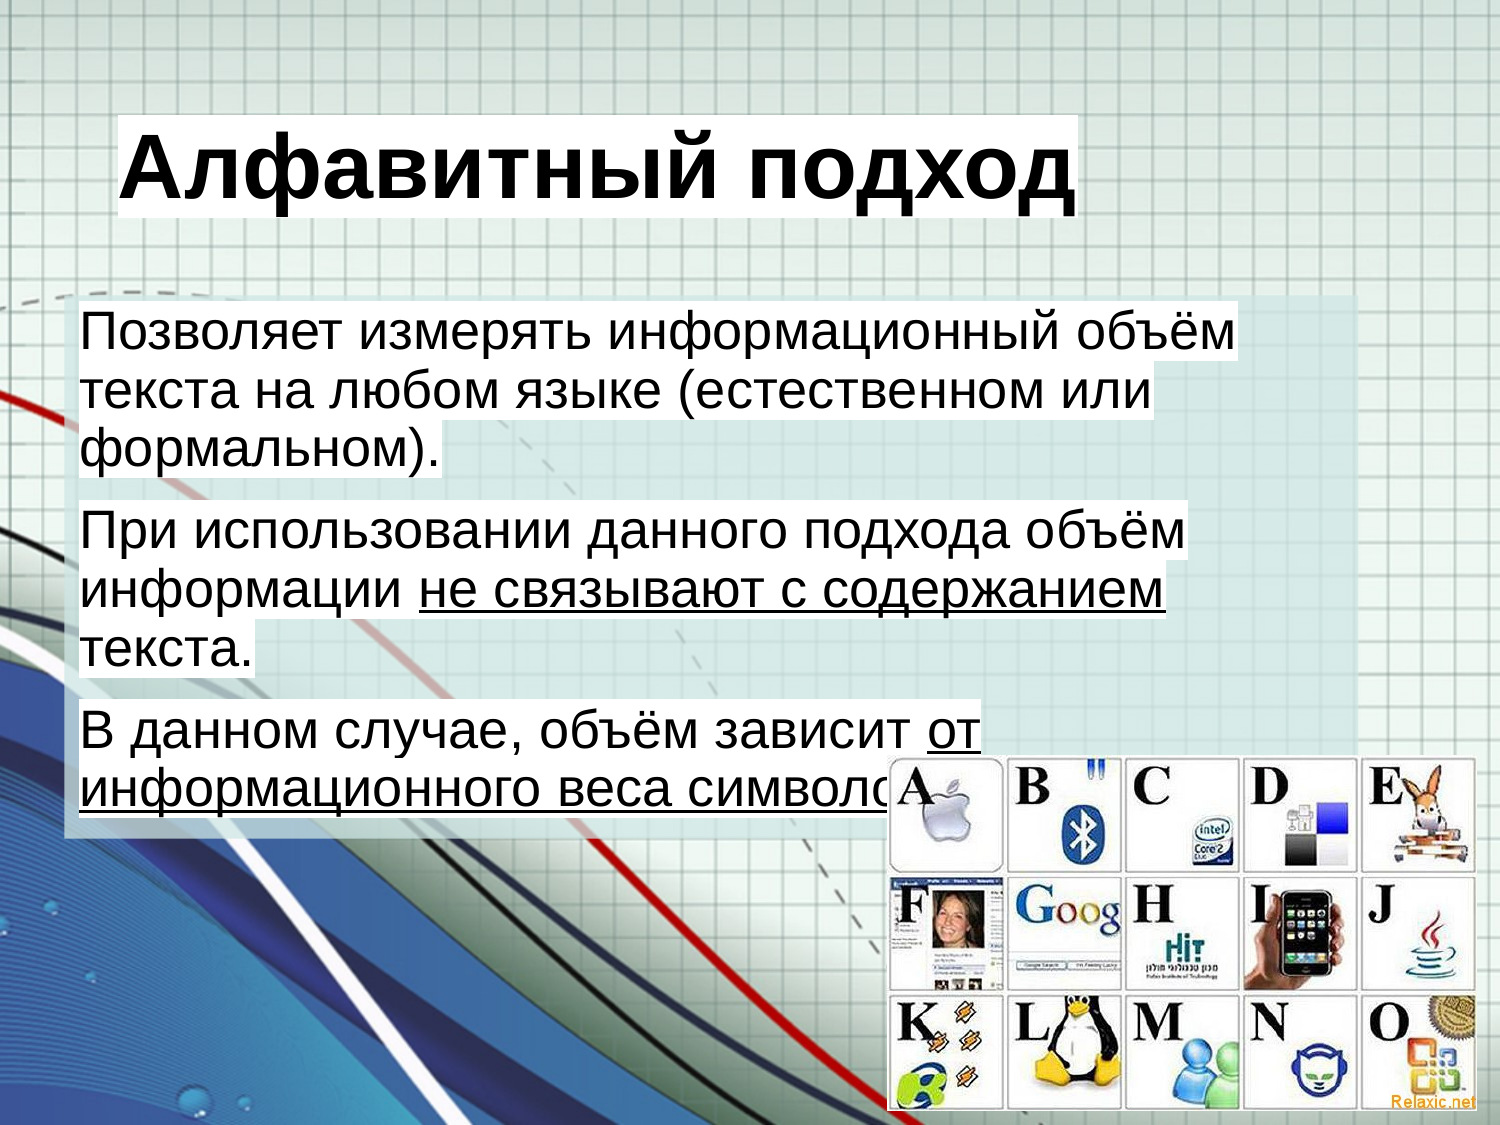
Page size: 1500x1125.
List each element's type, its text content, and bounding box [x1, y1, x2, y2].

picture [0, 0, 1500, 1125]
list Позволяет измерять информационный объём текста на любом языке (естественном или формальном). При использовании данного подхода объём информации не связывают с содержанием текста. В данном случае, объём зависит от информационного веса символов. [64, 295, 1359, 839]
title Алфавитный подход [103, 59, 1397, 278]
